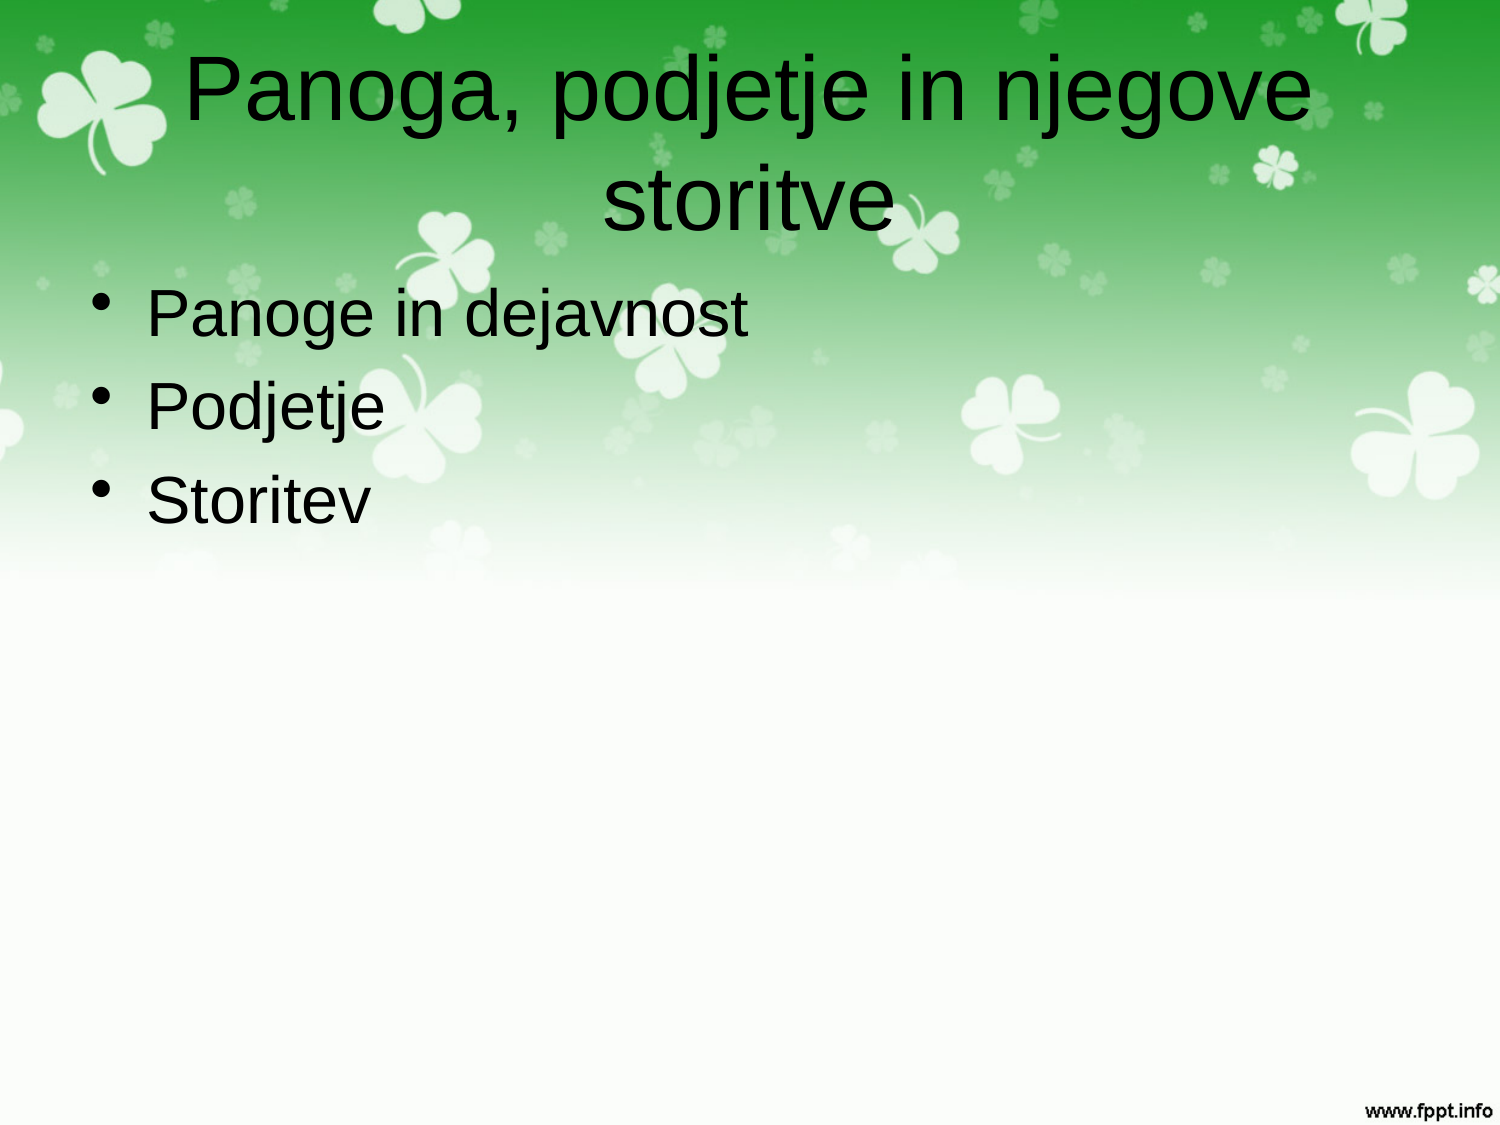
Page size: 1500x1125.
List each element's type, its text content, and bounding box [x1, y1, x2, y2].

picture [0, 0, 1500, 1125]
title Panoga, podjetje in njegove storitve [75, 45, 1425, 233]
list Panoge in dejavnost Podjetje Storitev [75, 262, 1425, 1005]
